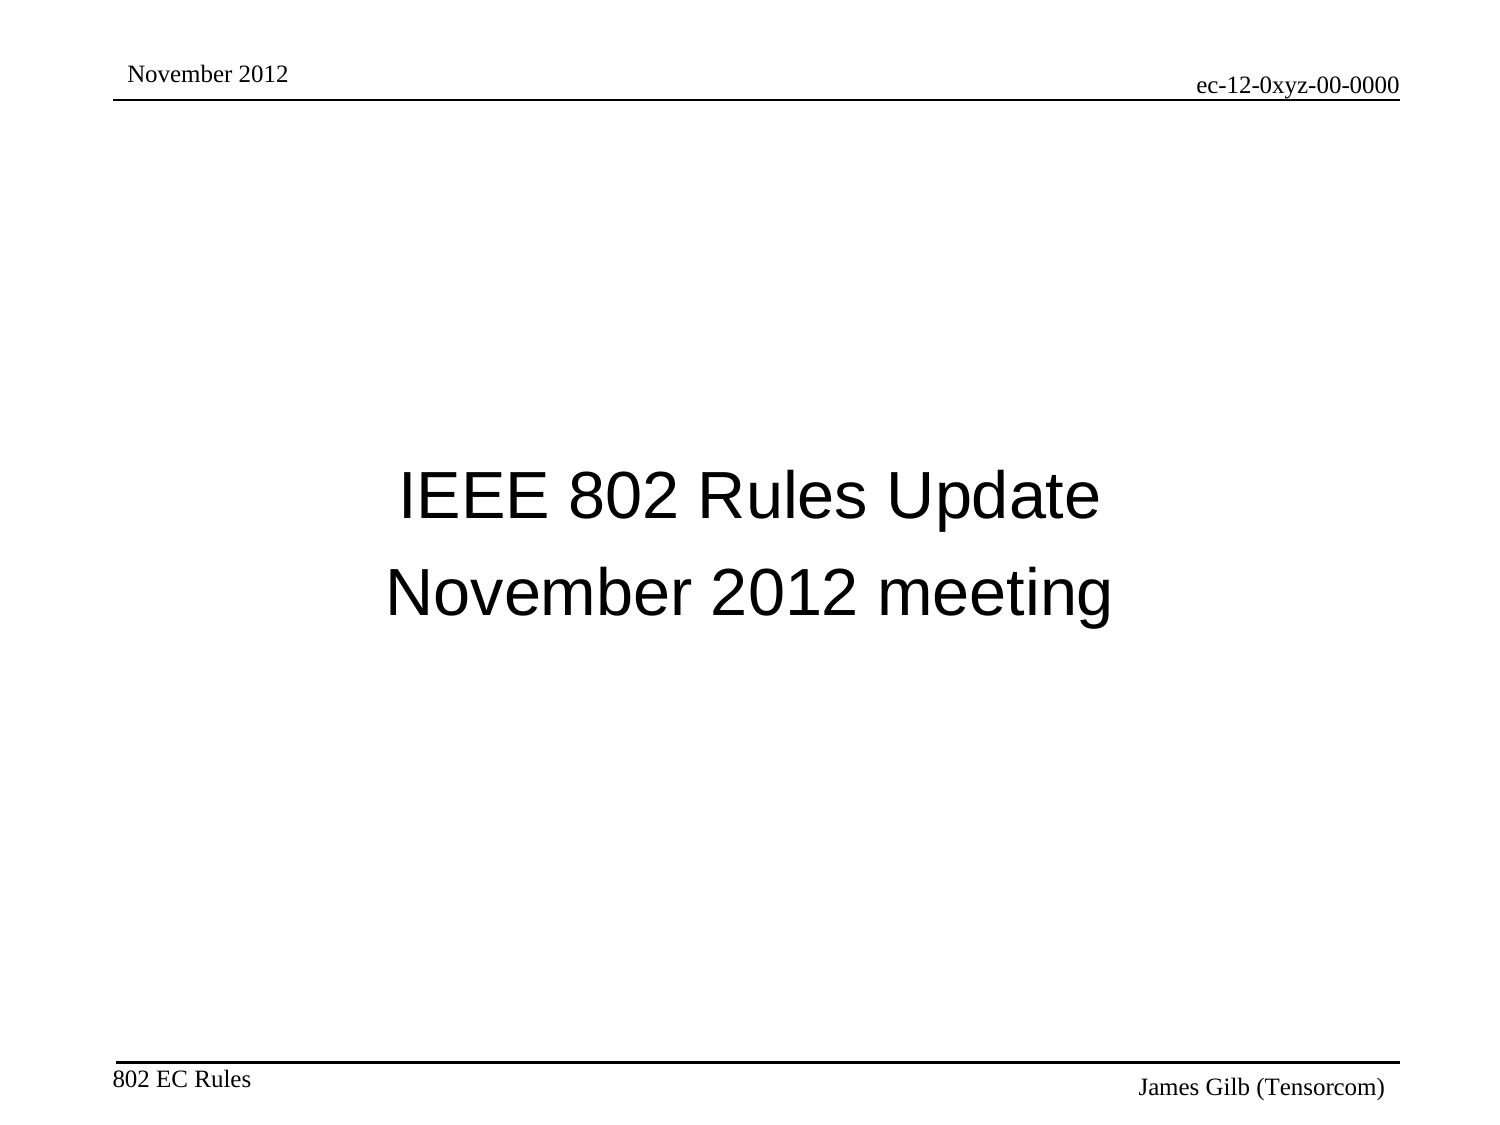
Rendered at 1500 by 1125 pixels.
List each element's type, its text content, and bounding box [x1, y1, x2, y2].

subtitle IEEE 802 Rules Update November 2012 meeting [112, 112, 1388, 968]
